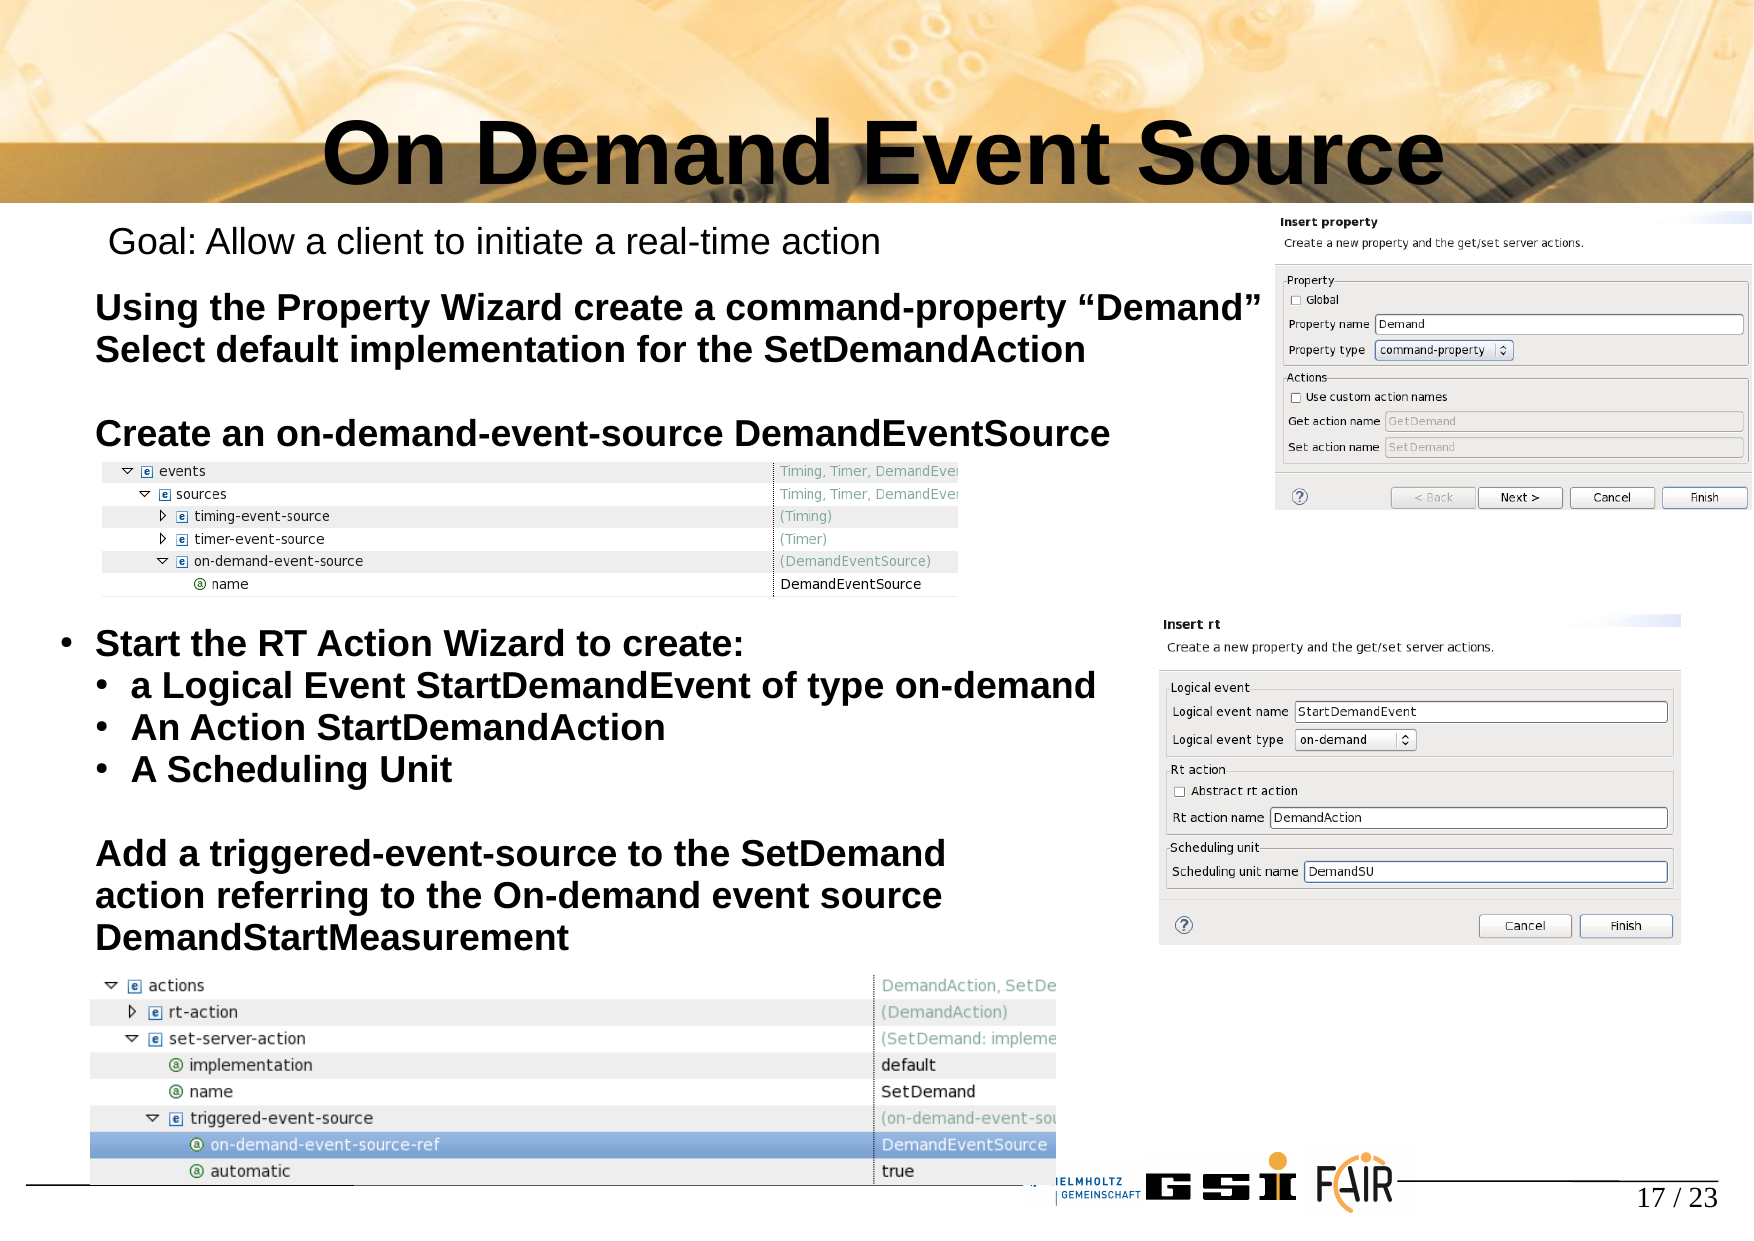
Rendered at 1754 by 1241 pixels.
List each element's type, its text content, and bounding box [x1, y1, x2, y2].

picture [1159, 614, 1681, 946]
text_box Goal: Allow a client to initiate a real-time action [93, 213, 897, 271]
picture [1275, 211, 1752, 511]
picture [102, 462, 958, 597]
text_box Using the Property Wizard create a command-property “Demand” Select default implementation for the SetDemandAction Create an on-demand-event-source DemandEventSource Start the RT Action Wizard to create: a Logical Event StartDemandEvent of type on-demand An Action StartDemandAction A Scheduling Unit Add a triggered-event-source to the SetDemand action referring to the On-demand event source DemandStartMeasurement [45, 279, 1577, 1126]
picture [90, 974, 1296, 1210]
picture [1305, 1144, 1414, 1215]
title On Demand Event Source [180, 56, 1590, 250]
picture [0, 0, 1754, 205]
